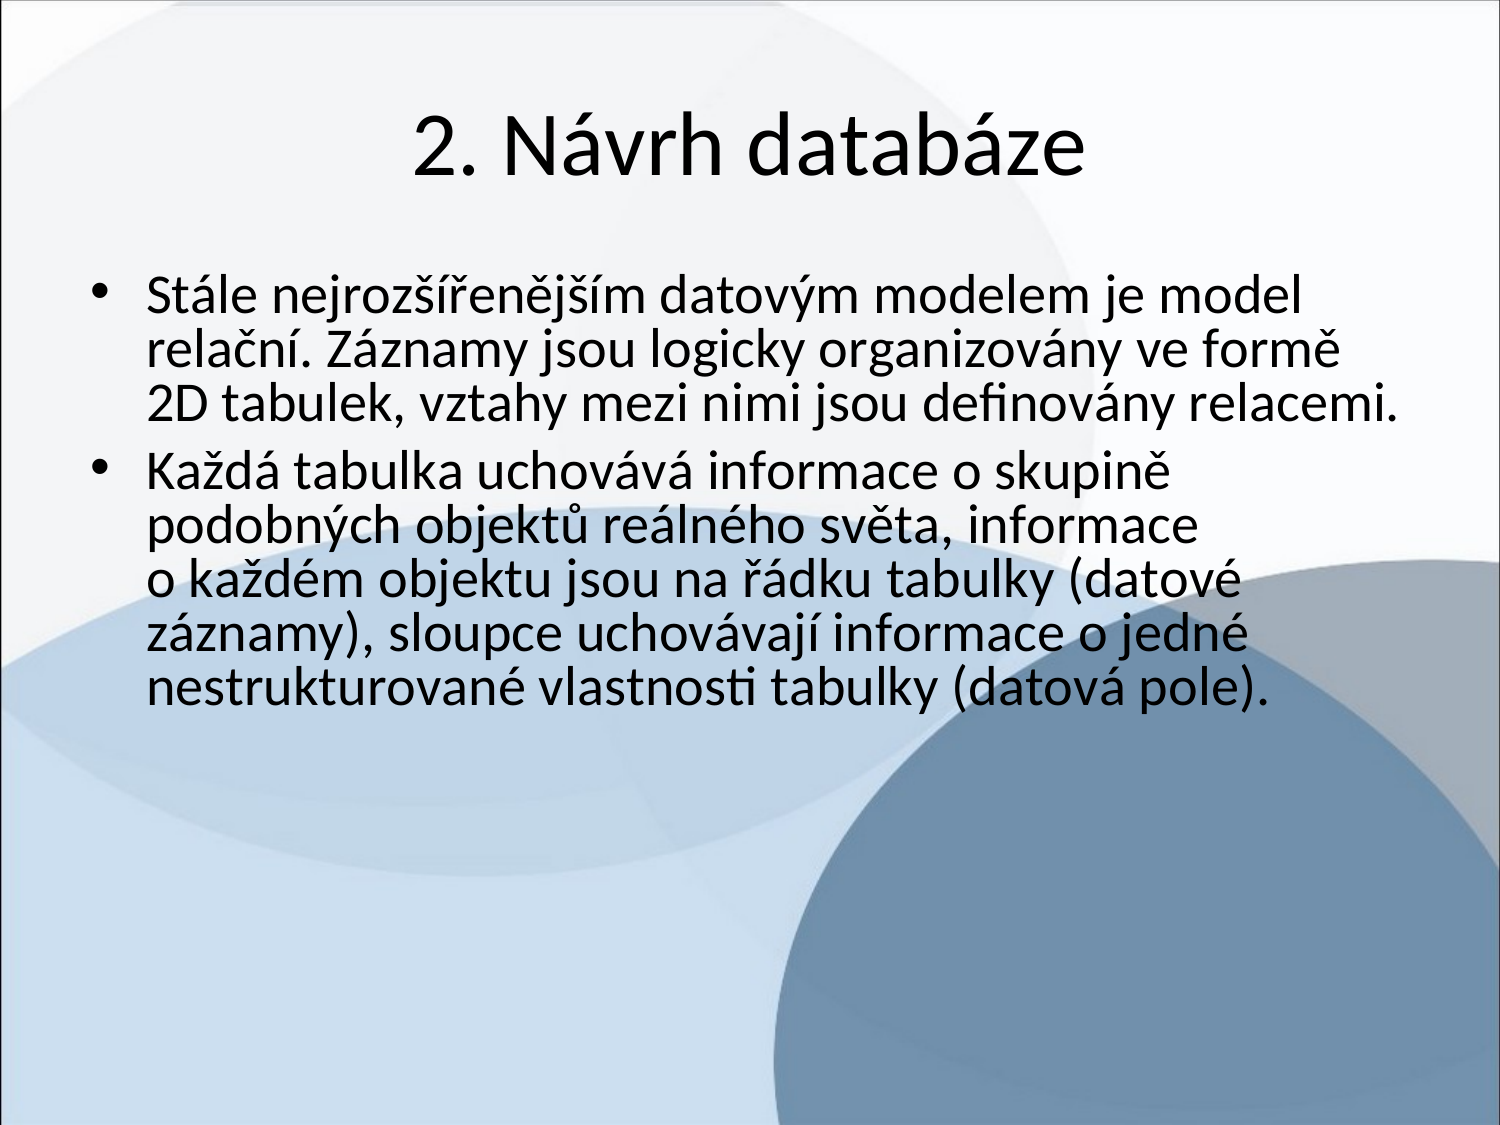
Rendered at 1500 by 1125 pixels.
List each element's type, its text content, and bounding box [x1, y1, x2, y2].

list Stále nejrozšířenějším datovým modelem je model relační. Záznamy jsou logicky organizovány ve formě 2D tabulek, vztahy mezi nimi jsou definovány relacemi. Každá tabulka uchovává informace o skupině podobných objektů reálného světa, informace o každém objektu jsou na řádku tabulky (datové záznamy), sloupce uchovávají informace o jedné nestrukturované vlastnosti tabulky (datová pole). [75, 262, 1426, 788]
picture [0, 0, 1500, 1125]
title 2. Návrh databáze [75, 45, 1426, 233]
